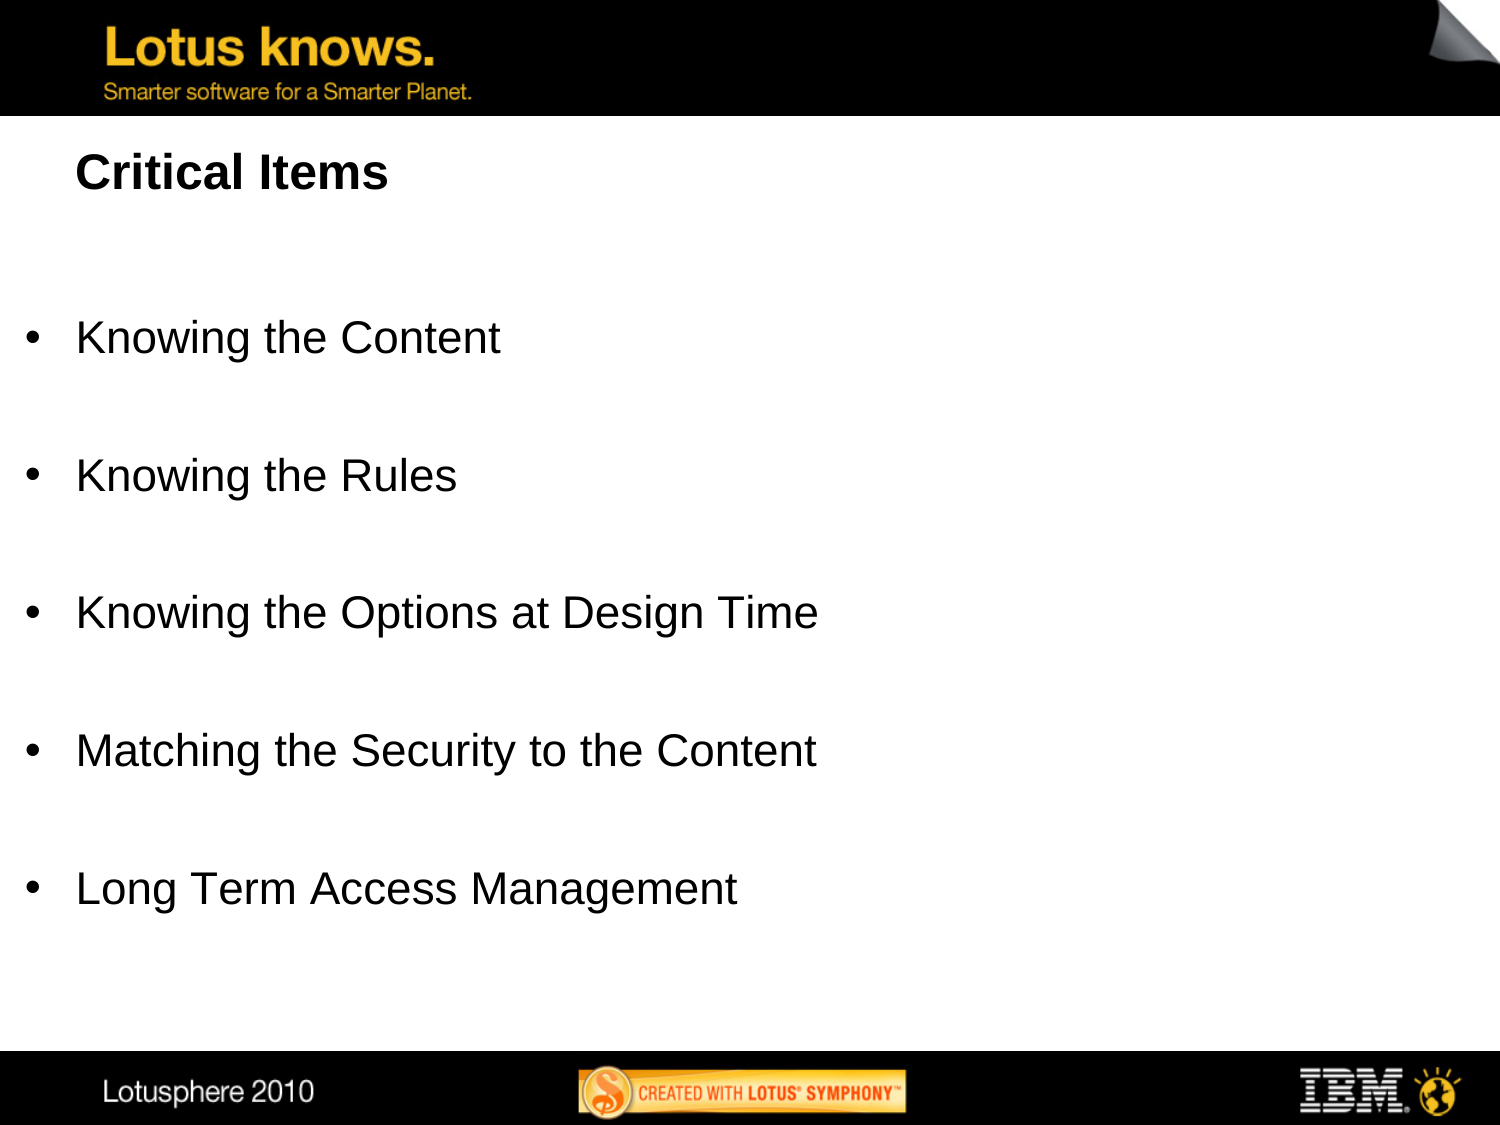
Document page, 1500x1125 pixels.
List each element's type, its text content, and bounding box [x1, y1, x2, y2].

picture [0, 1053, 1500, 1125]
title Critical Items [74, 137, 1475, 200]
picture [0, 0, 1500, 114]
list Knowing the Content Knowing the Rules Knowing the Options at Design Time Matching the Security to the Content Long Term Access Management [24, 237, 1476, 1026]
